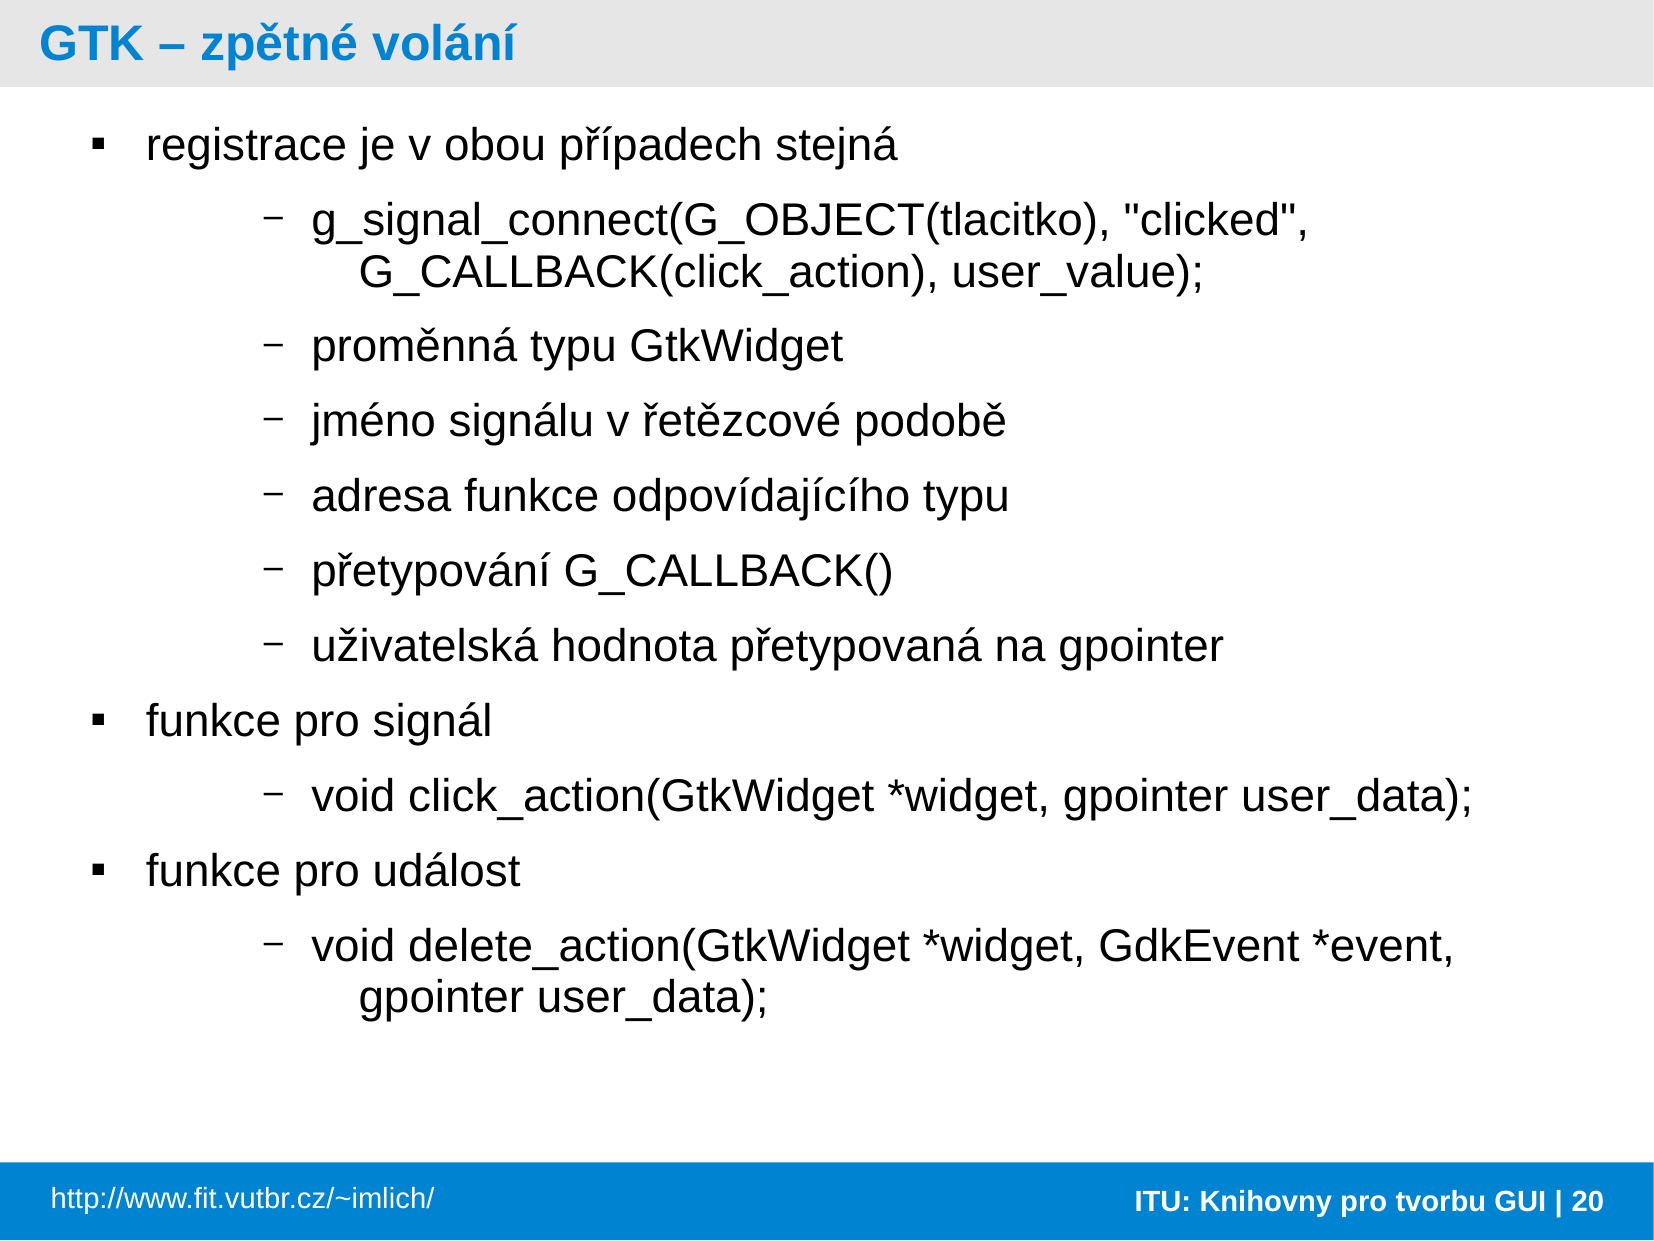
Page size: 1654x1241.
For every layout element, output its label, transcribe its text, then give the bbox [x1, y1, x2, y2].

title GTK – zpětné volání [39, 11, 1615, 76]
list registrace je v obou případech stejná g_signal_connect(G_OBJECT(tlacitko), "clicked", G_CALLBACK(click_action), user_value); proměnná typu GtkWidget jméno signálu v řetězcové podobě adresa funkce odpovídajícího typu přetypování G_CALLBACK() uživatelská hodnota přetypovaná na gpointer funkce pro signál void click_action(GtkWidget *widget, gpointer user_data); funkce pro událost void delete_action(GtkWidget *widget, GdkEvent *event, gpointer user_data); [75, 119, 1564, 1111]
